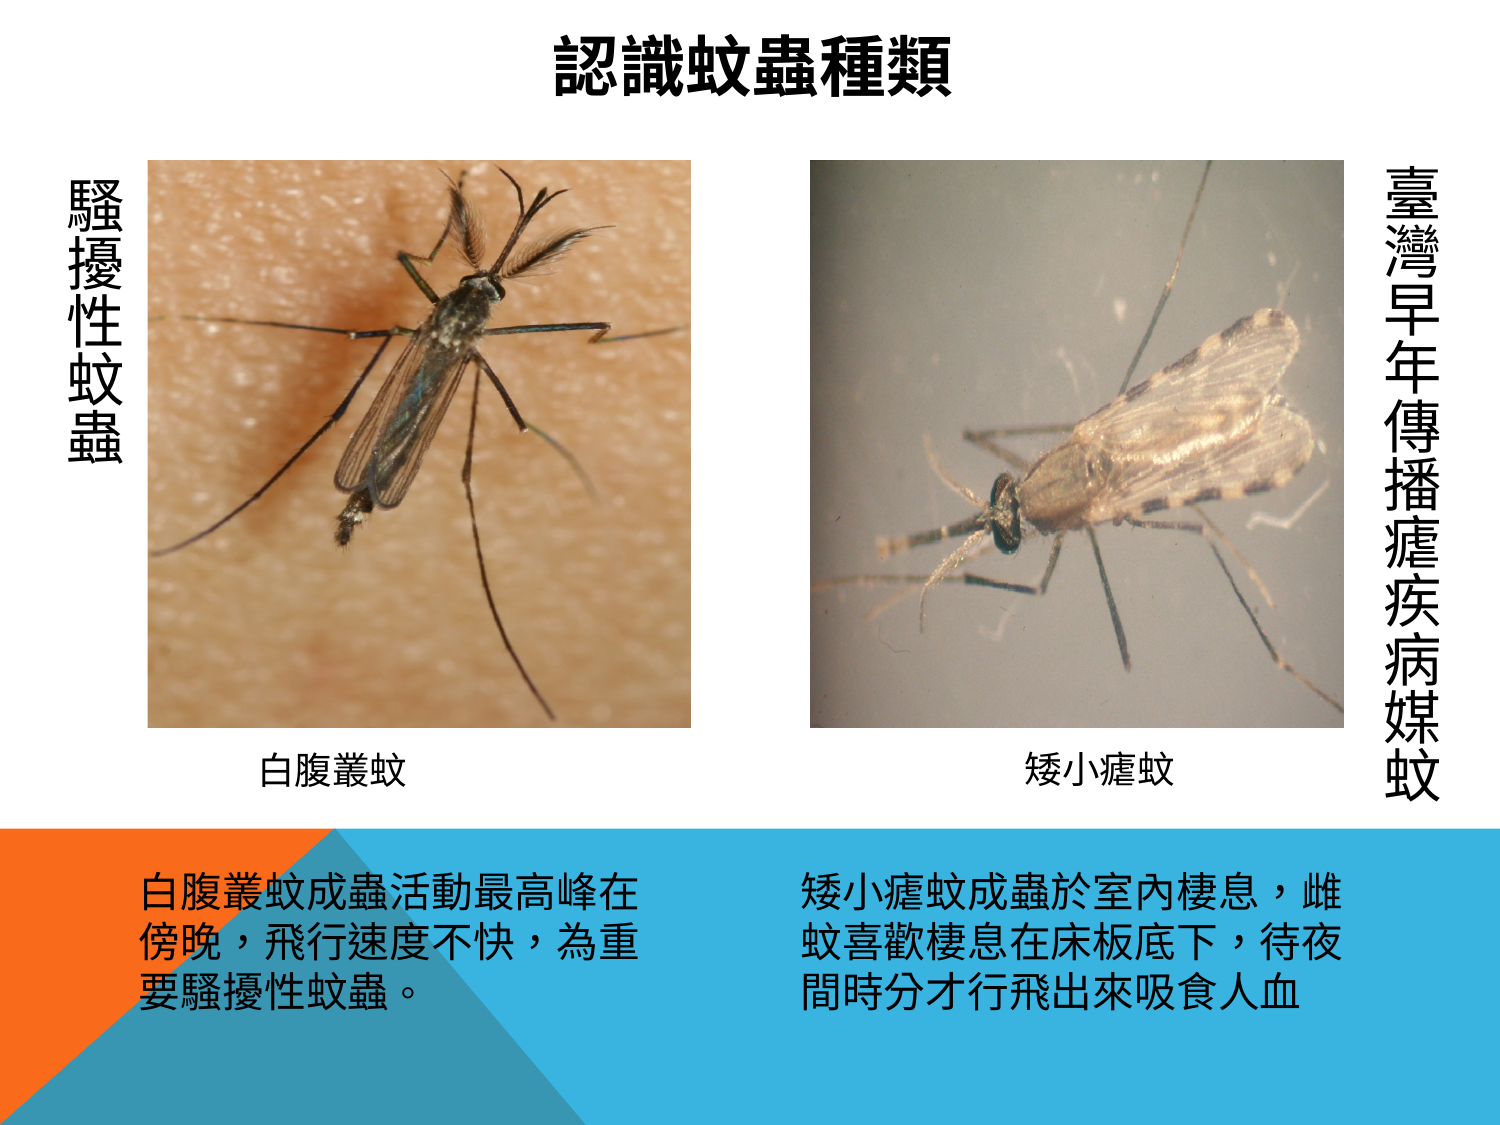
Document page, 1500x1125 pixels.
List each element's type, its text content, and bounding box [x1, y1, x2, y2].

text_box 矮小瘧蚊成蟲於室內棲息，雌蚊喜歡棲息在床板底下，待夜間時分才行飛出來吸食人血 [785, 858, 1400, 1023]
picture [809, 160, 1344, 728]
text_box 認識蚊蟲種類 [537, 17, 987, 114]
picture [147, 160, 691, 728]
text_box 騷擾性蚊蟲 [34, 160, 136, 598]
text_box 白腹叢蚊 [242, 739, 432, 801]
text_box 矮小瘧蚊 [1009, 738, 1199, 799]
text_box 臺灣早年傳播瘧疾病媒蚊 [1352, 149, 1454, 823]
text_box 白腹叢蚊成蟲活動最高峰在傍晚，飛行速度不快，為重要騷擾性蚊蟲。 [124, 858, 667, 1023]
